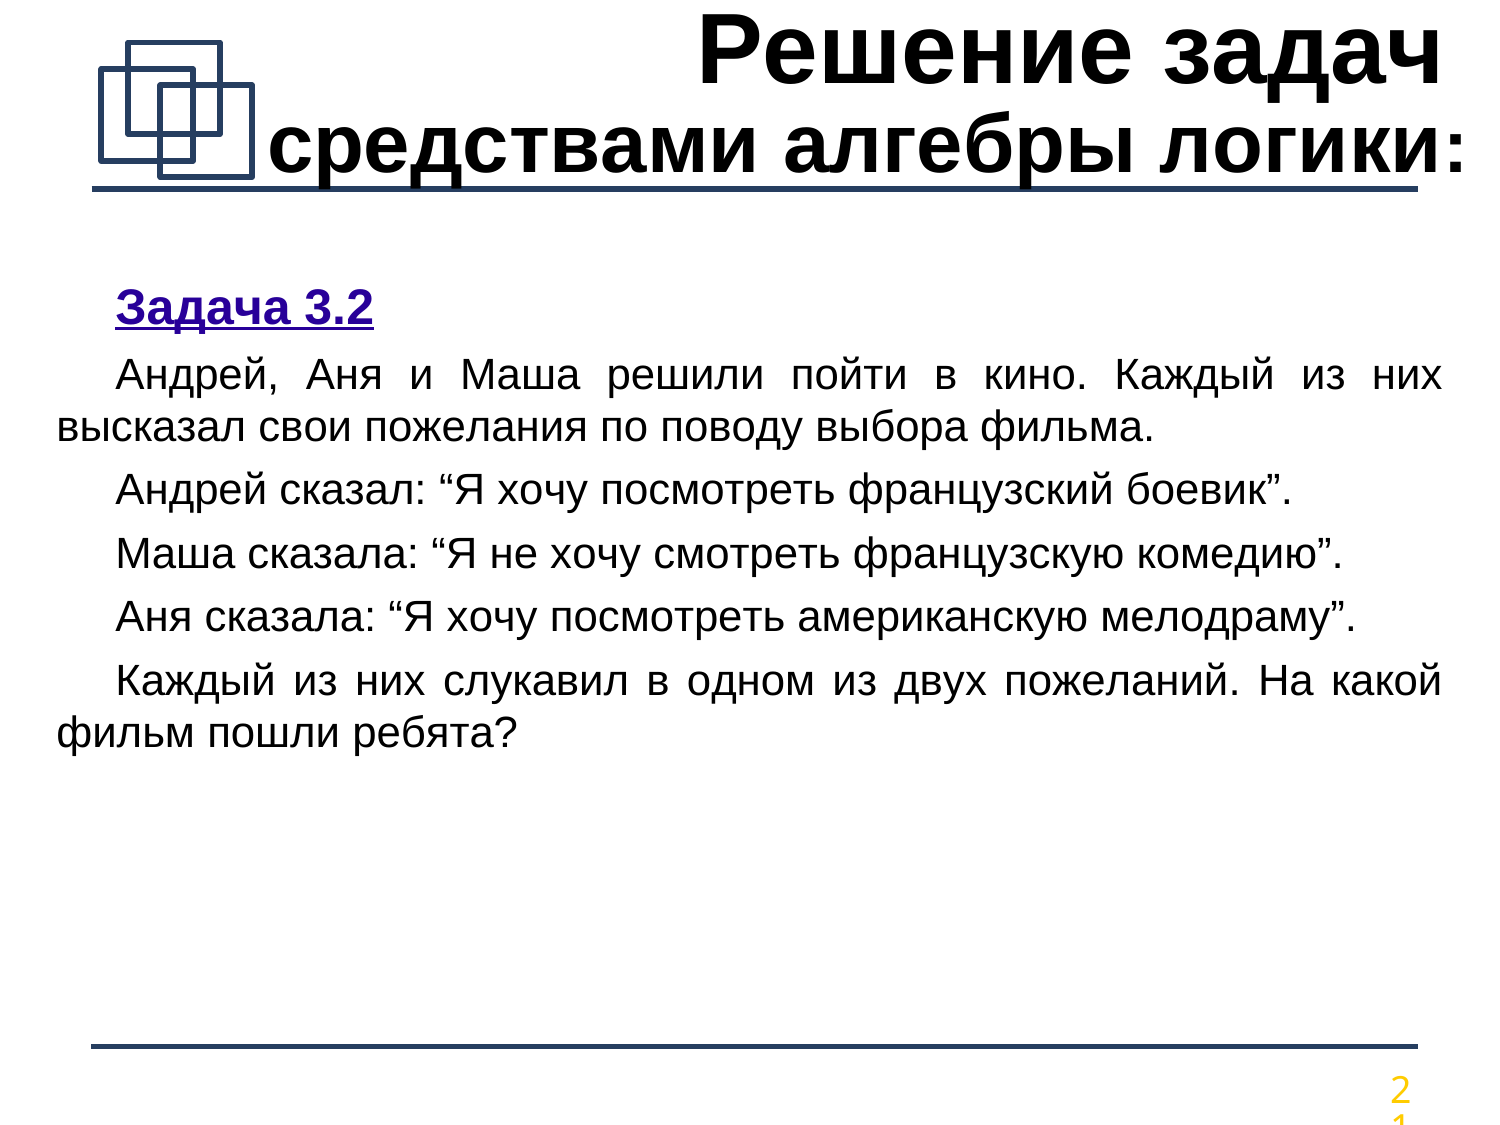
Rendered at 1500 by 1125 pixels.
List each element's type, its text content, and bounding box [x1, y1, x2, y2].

list Задача 3.2 Андрей, Аня и Маша решили пойти в кино. Каждый из них высказал свои пожелания по поводу выбора фильма. Андрей сказал: “Я хочу посмотреть французский боевик”. Маша сказала: “Я не хочу смотреть французскую комедию”. Аня сказала: “Я хочу посмотреть американскую мелодраму”. Каждый из них слукавил в одном из двух пожеланий. На какой фильм пошли ребята? [41, 266, 1459, 835]
text_box Решение задач средствами алгебры логики: [77, 0, 1483, 196]
